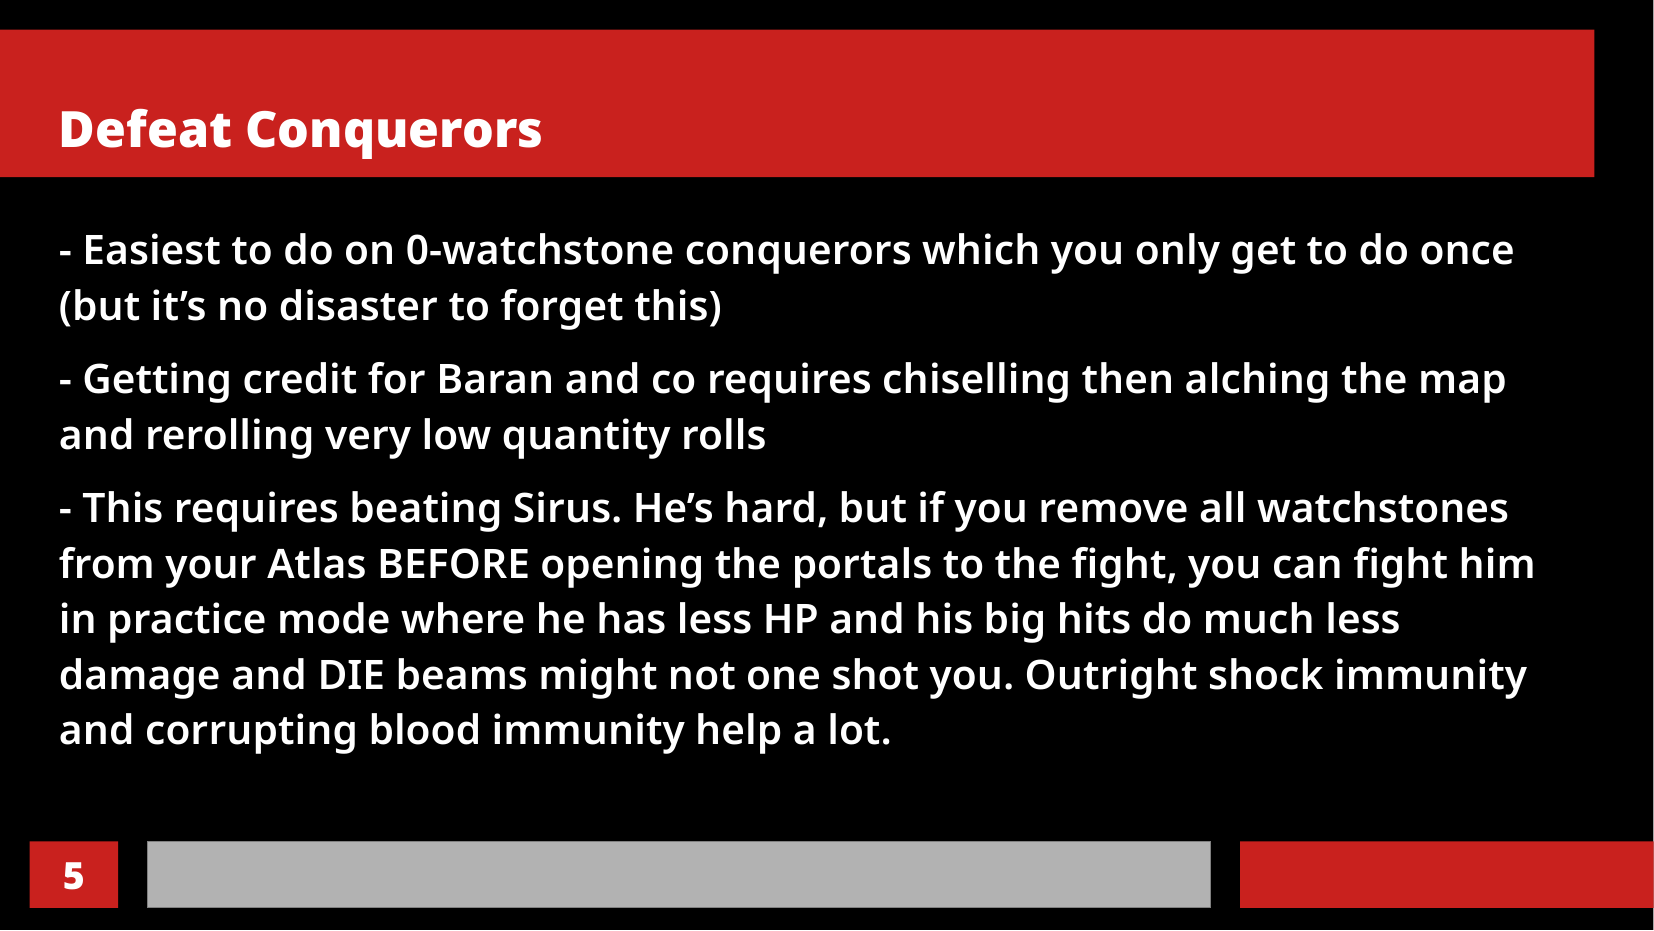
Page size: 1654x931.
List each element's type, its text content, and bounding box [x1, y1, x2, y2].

title Defeat Conquerors [59, 44, 1595, 163]
list - Easiest to do on 0-watchstone conquerors which you only get to do once (but it’s no disaster to forget this) - Getting credit for Baran and co requires chiselling then alching the map and rerolling very low quantity rolls - This requires beating Sirus. He’s hard, but if you remove all watchstones from your Atlas BEFORE opening the portals to the fight, you can fight him in practice mode where he has less HP and his big hits do much less damage and DIE beams might not one shot you. Outright shock immunity and corrupting blood immunity help a lot. [59, 221, 1565, 798]
